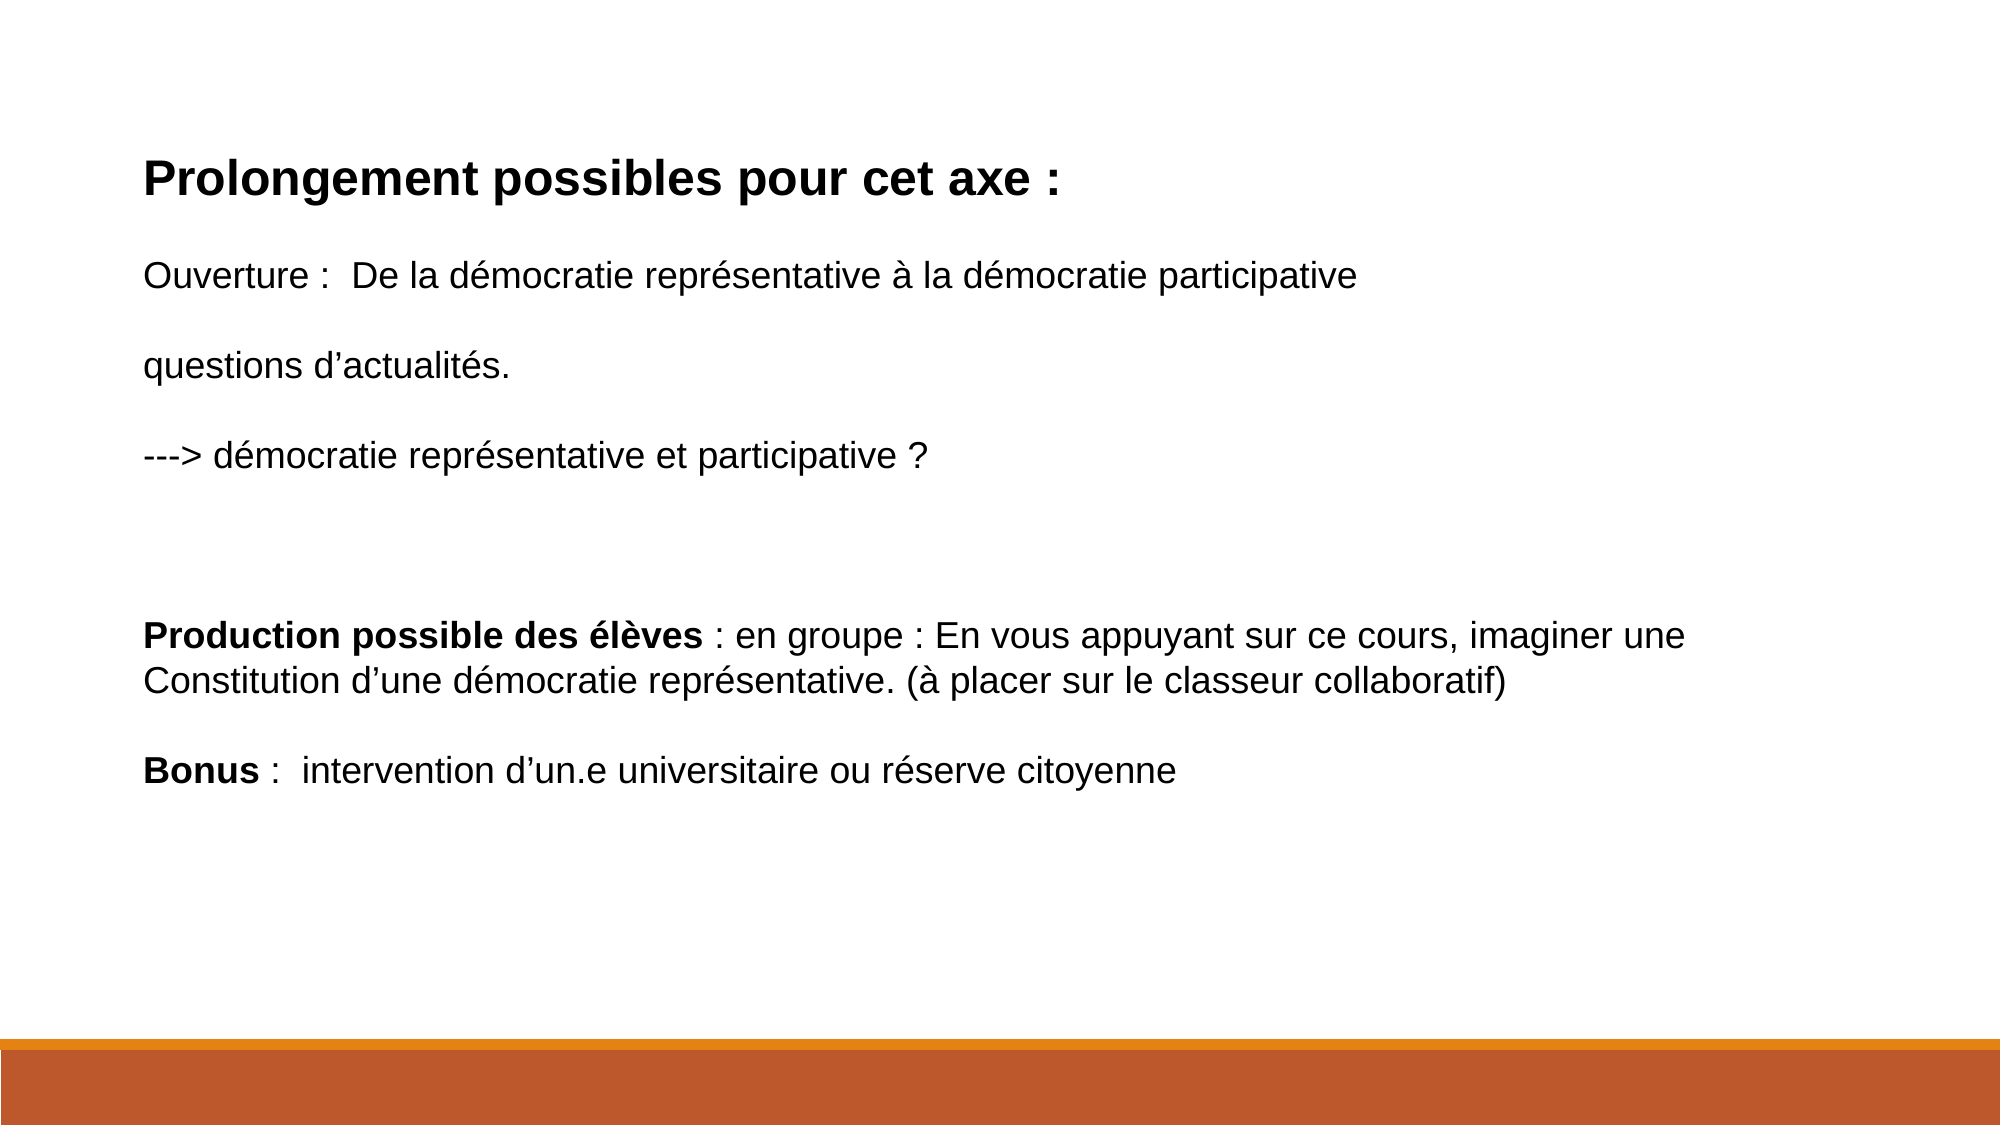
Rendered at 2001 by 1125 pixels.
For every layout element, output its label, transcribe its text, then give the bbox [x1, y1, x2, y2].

text_box Prolongement possibles pour cet axe : Ouverture : De la démocratie représentative à la démocratie participative questions d’actualités. ---> démocratie représentative et participative ? Production possible des élèves : en groupe : En vous appuyant sur ce cours, imaginer une Constitution d’une démocratie représentative. (à placer sur le classeur collaboratif) Bonus : intervention d’un.e universitaire ou réserve citoyenne [128, 138, 1811, 798]
